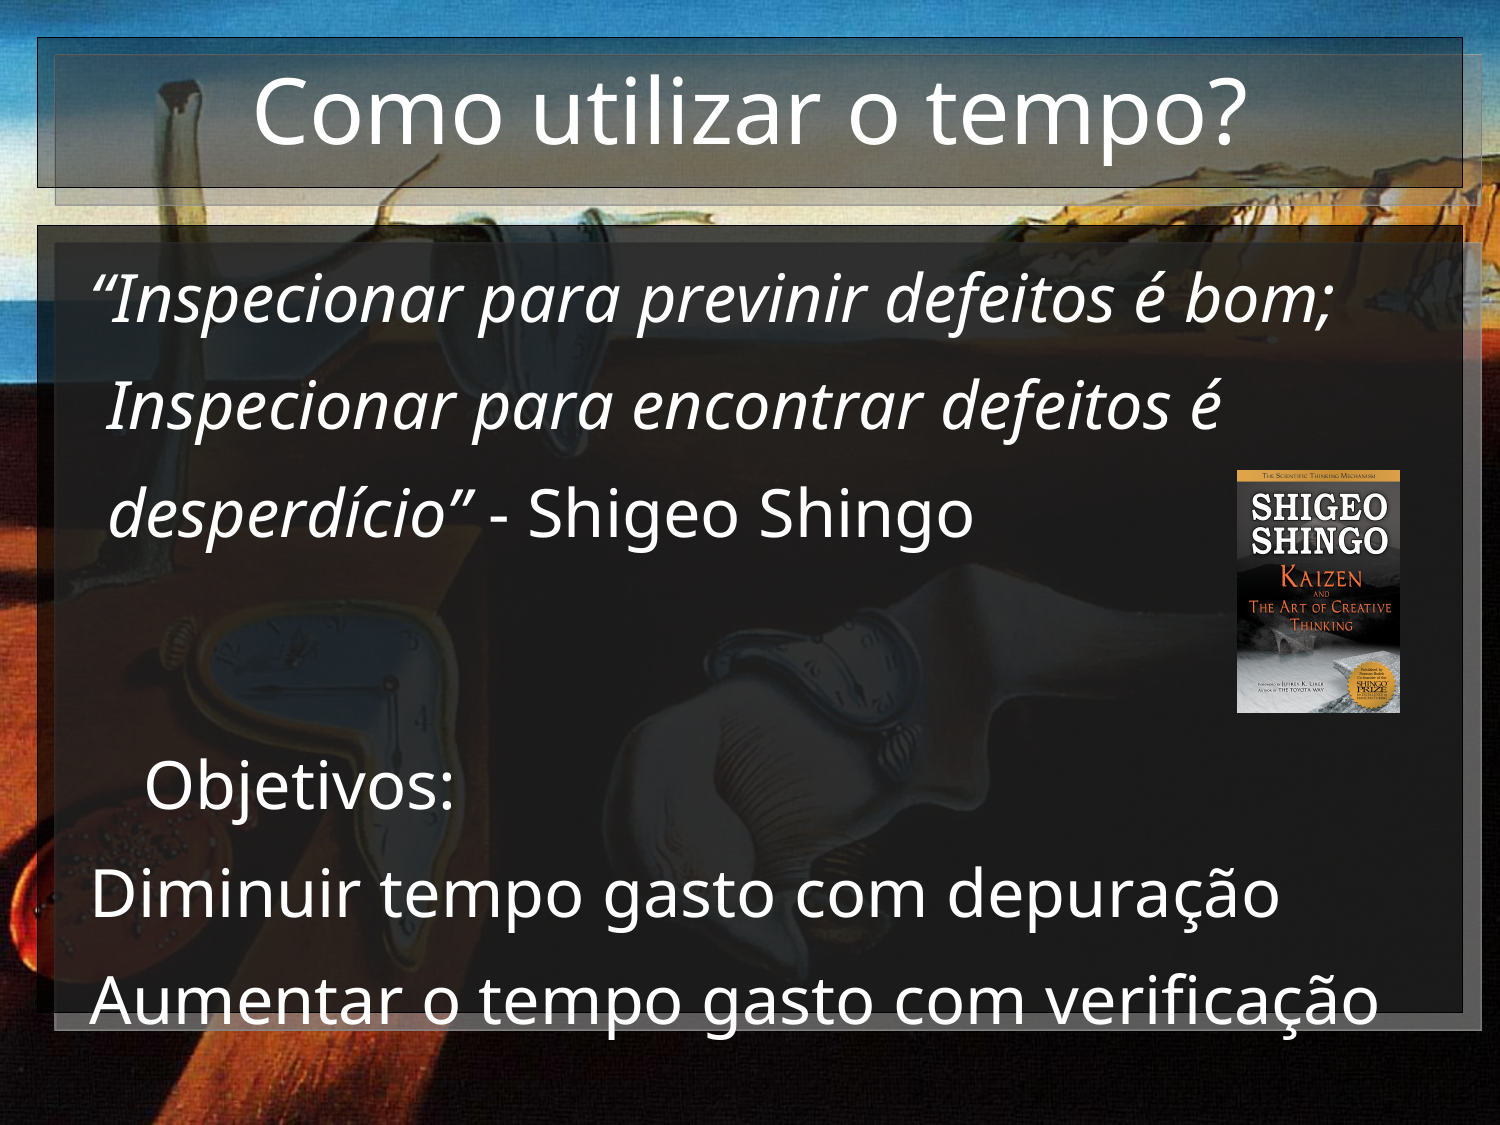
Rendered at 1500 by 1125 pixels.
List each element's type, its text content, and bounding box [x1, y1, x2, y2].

title Como utilizar o tempo? [29, 31, 1471, 188]
list “Inspecionar para previnir defeitos é bom; Inspecionar para encontrar defeitos é desperdício” - Shigeo Shingo Objetivos: Diminuir tempo gasto com depuração Aumentar o tempo gasto com verificação [75, 243, 1471, 1047]
text_box [37, 225, 1463, 1013]
picture [0, 0, 1500, 1125]
